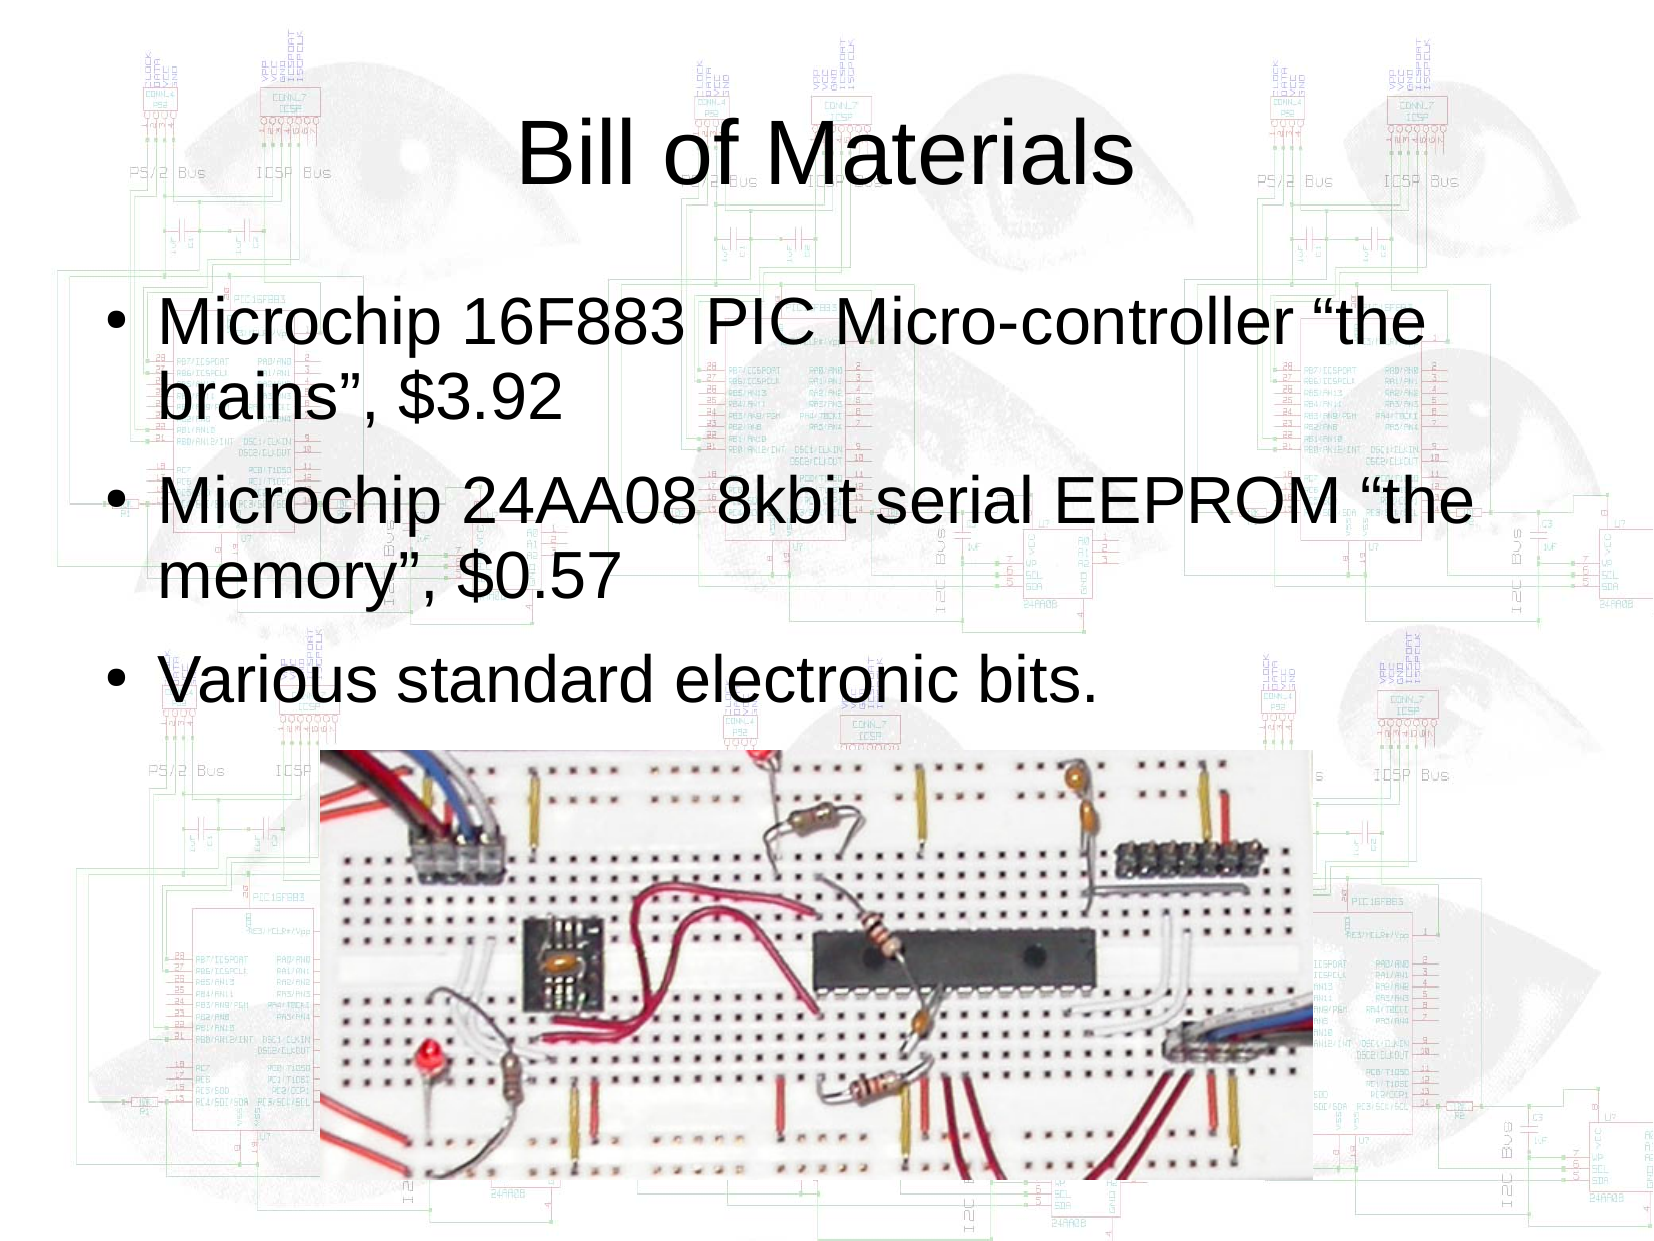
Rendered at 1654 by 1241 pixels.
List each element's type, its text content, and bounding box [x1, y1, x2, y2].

title Bill of Materials [82, 49, 1571, 257]
list Microchip 16F883 PIC Micro-controller “the brains”, $3.92 Microchip 24AA08 8kbit serial EEPROM “the memory”, $0.57 Various standard electronic bits. [86, 283, 1575, 1088]
picture [0, 0, 1654, 1241]
